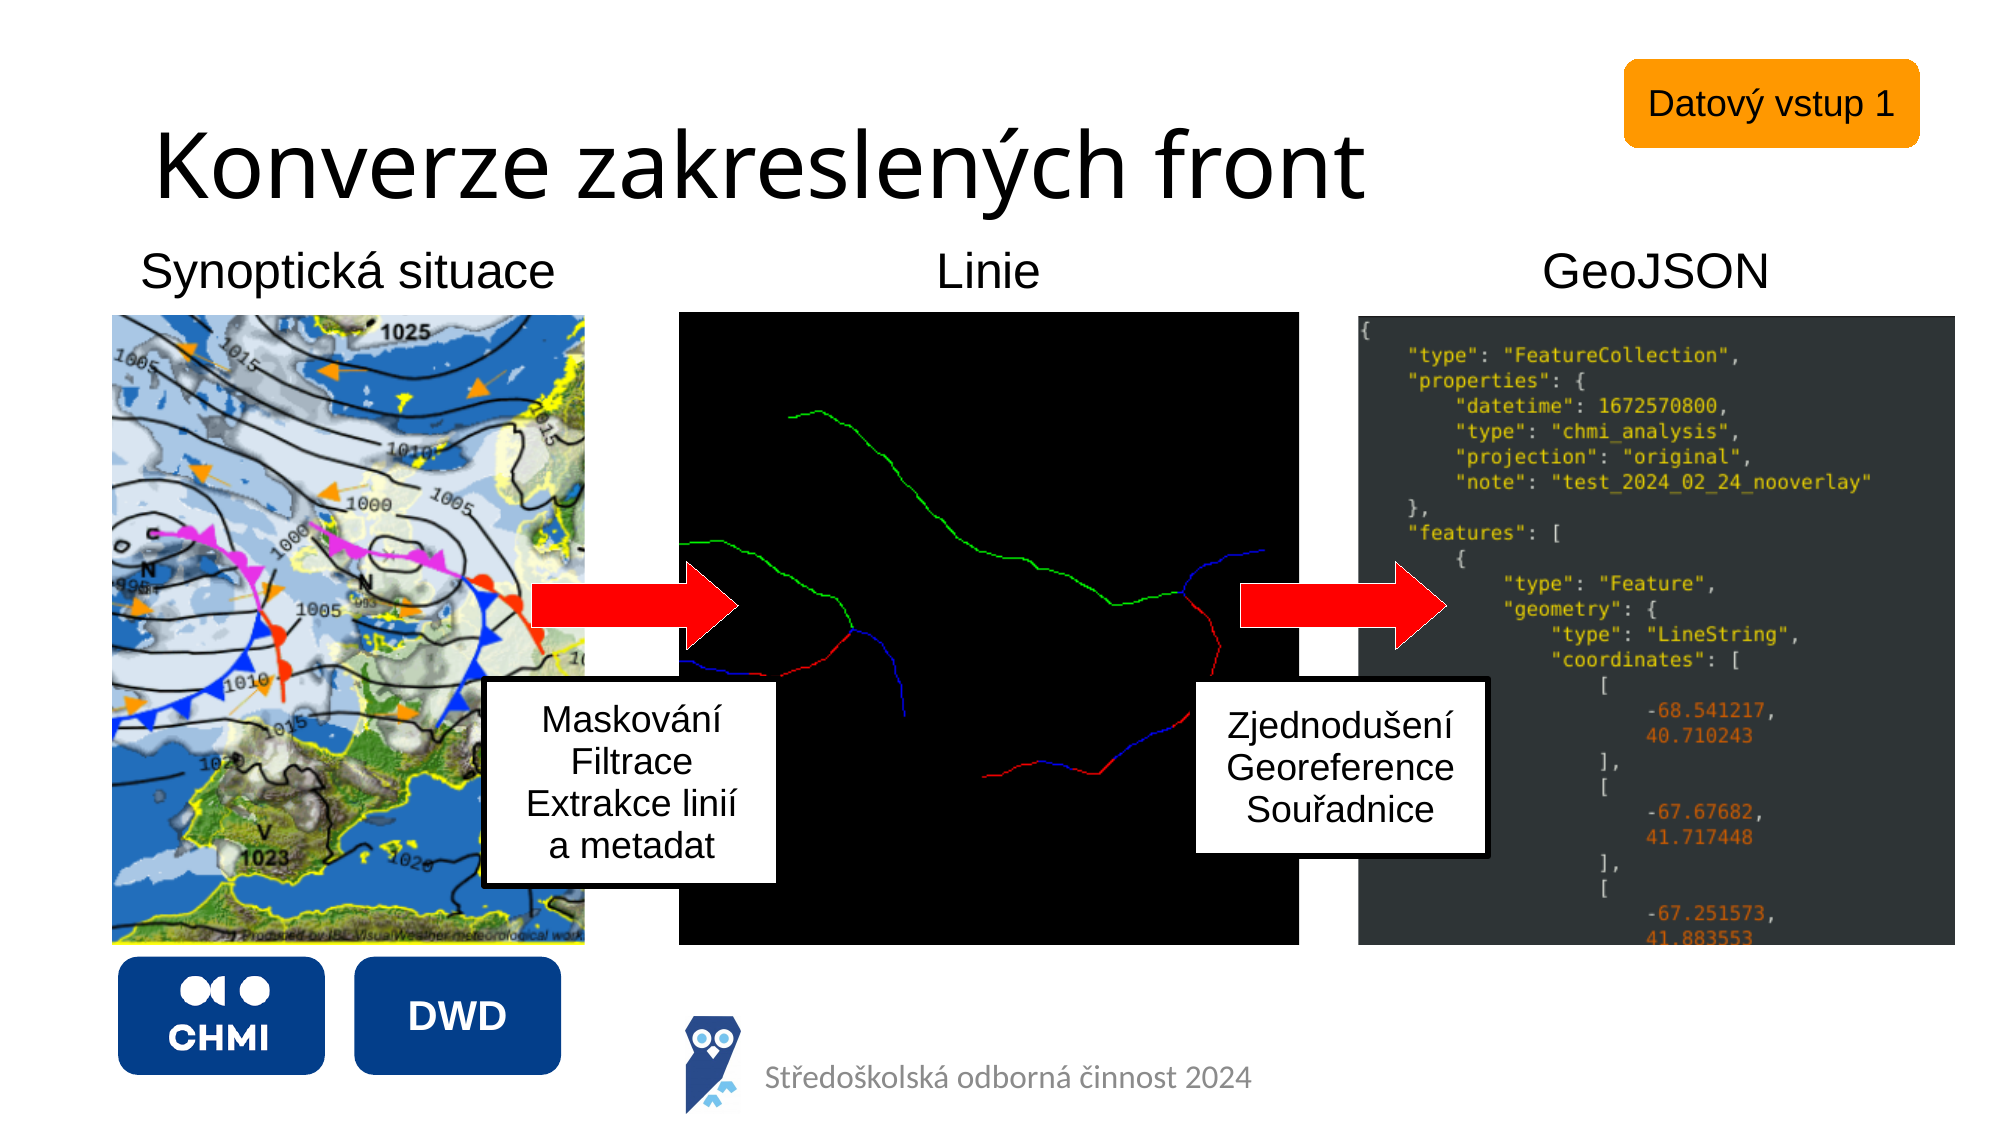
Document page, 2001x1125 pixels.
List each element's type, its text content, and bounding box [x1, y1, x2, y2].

text_box Synoptická situace [112, 236, 585, 373]
footer Středoškolská odborná činnost 2024 [748, 1044, 1269, 1105]
text_box DWD [354, 956, 562, 1075]
title Konverze zakreslených front [137, 59, 1863, 278]
text_box Maskování Filtrace Extrakce linií a metadat [484, 679, 780, 886]
text_box [531, 561, 739, 650]
text_box GeoJSON [1358, 236, 1955, 373]
text_box [118, 956, 325, 1075]
text_box [1240, 561, 1447, 650]
picture [685, 1016, 741, 1114]
picture [679, 373, 1300, 945]
picture [112, 373, 585, 945]
picture [1358, 373, 1955, 945]
picture [159, 968, 278, 1058]
text_box Zjednodušení Georeference Souřadnice [1192, 679, 1489, 857]
text_box Linie [679, 236, 1300, 373]
text_box Datový vstup 1 [1624, 59, 1920, 148]
